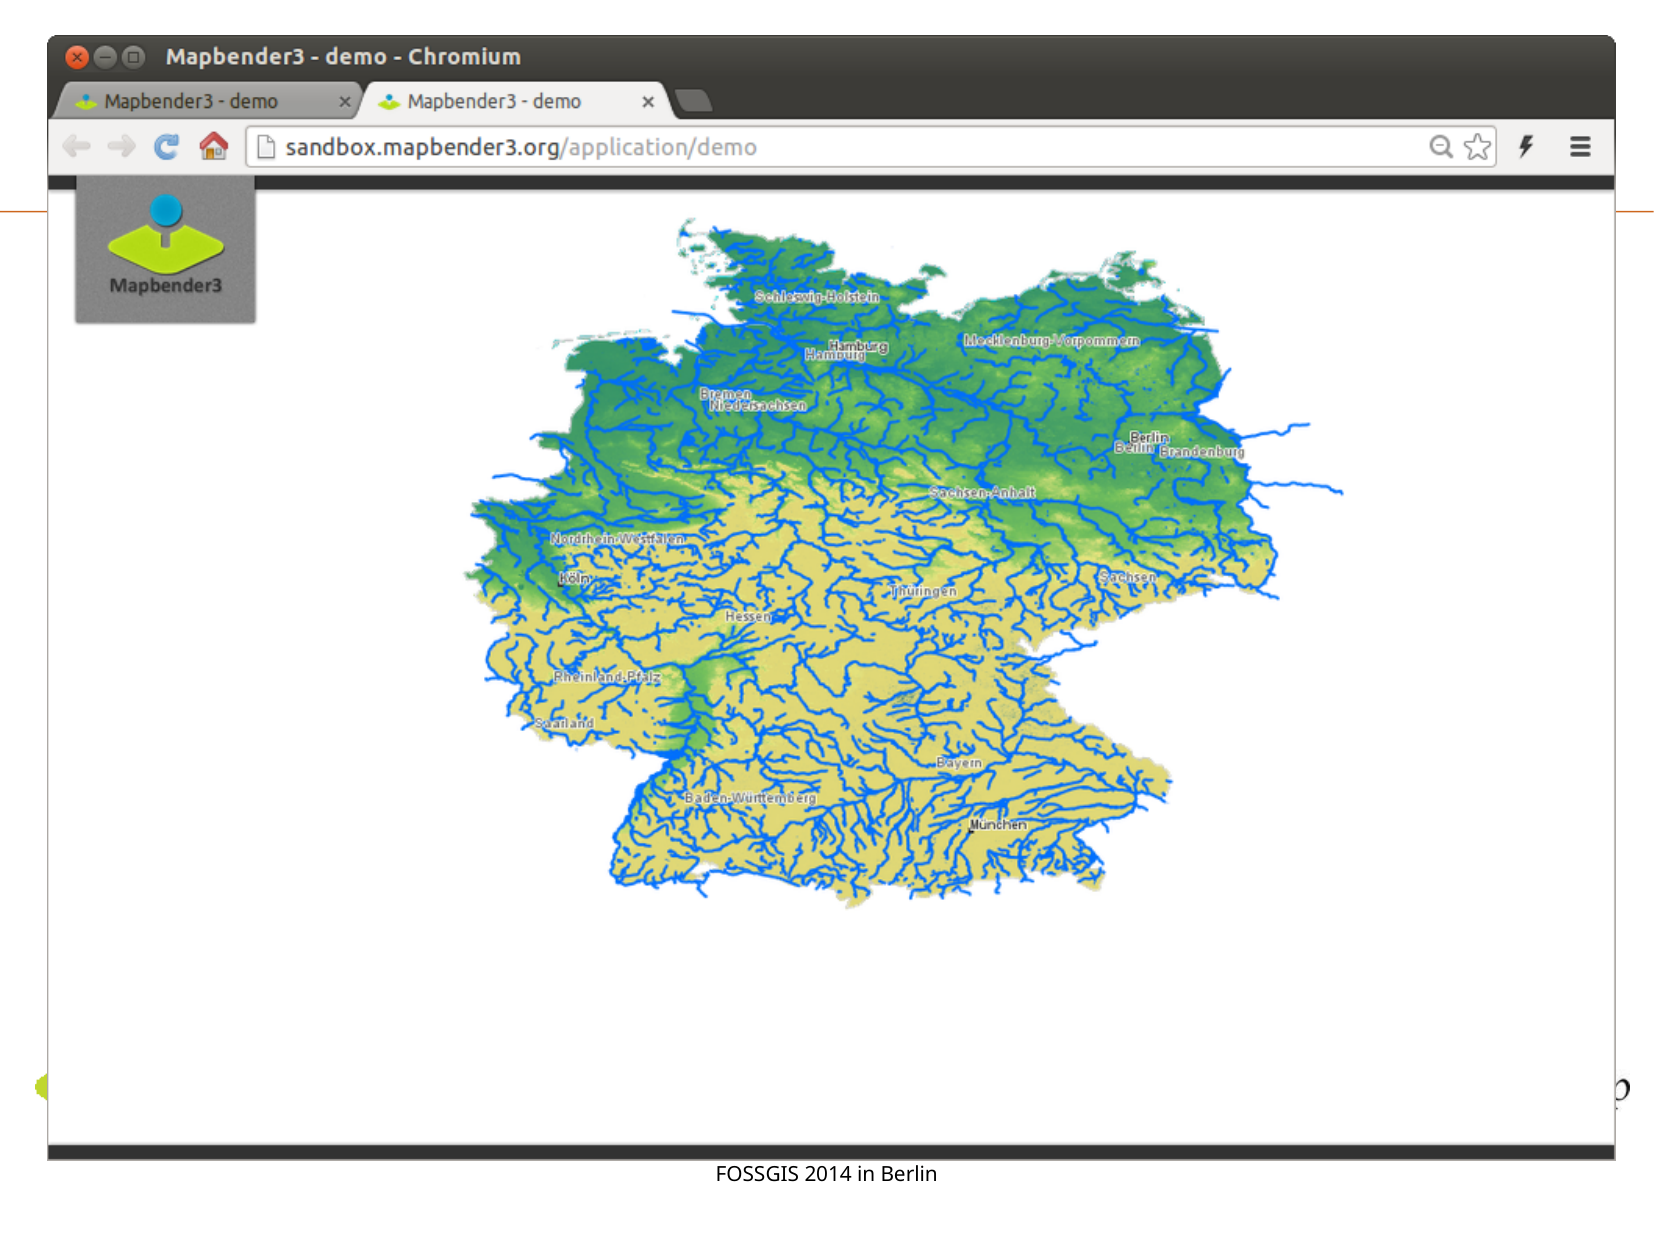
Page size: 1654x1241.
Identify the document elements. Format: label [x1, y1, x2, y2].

picture [35, 35, 1630, 1161]
